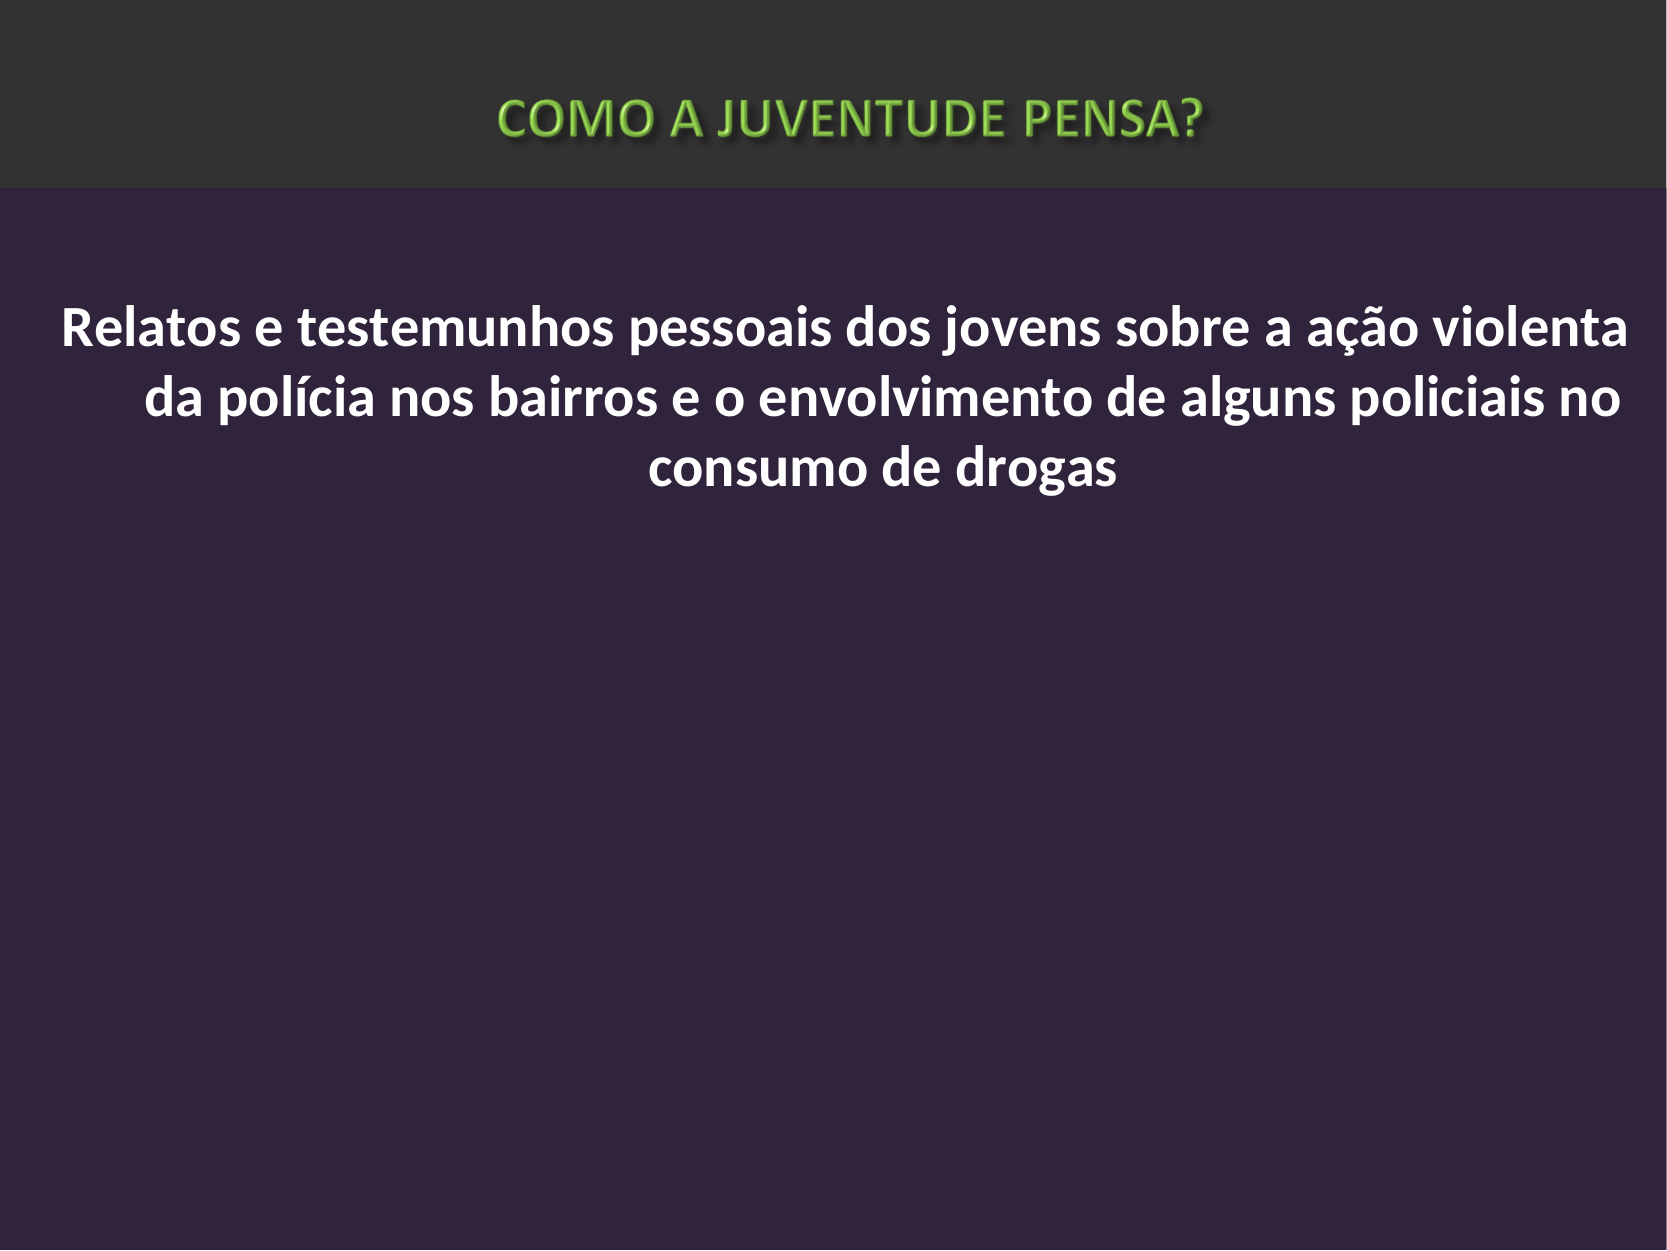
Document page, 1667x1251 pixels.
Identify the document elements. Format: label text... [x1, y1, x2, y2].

list Relatos e testemunhos pessoais dos jovens sobre a ação violenta da polícia nos bairros e o envolvimento de alguns policiais no consumo de drogas [0, 187, 1667, 1250]
text_box [28, 0, 1667, 187]
